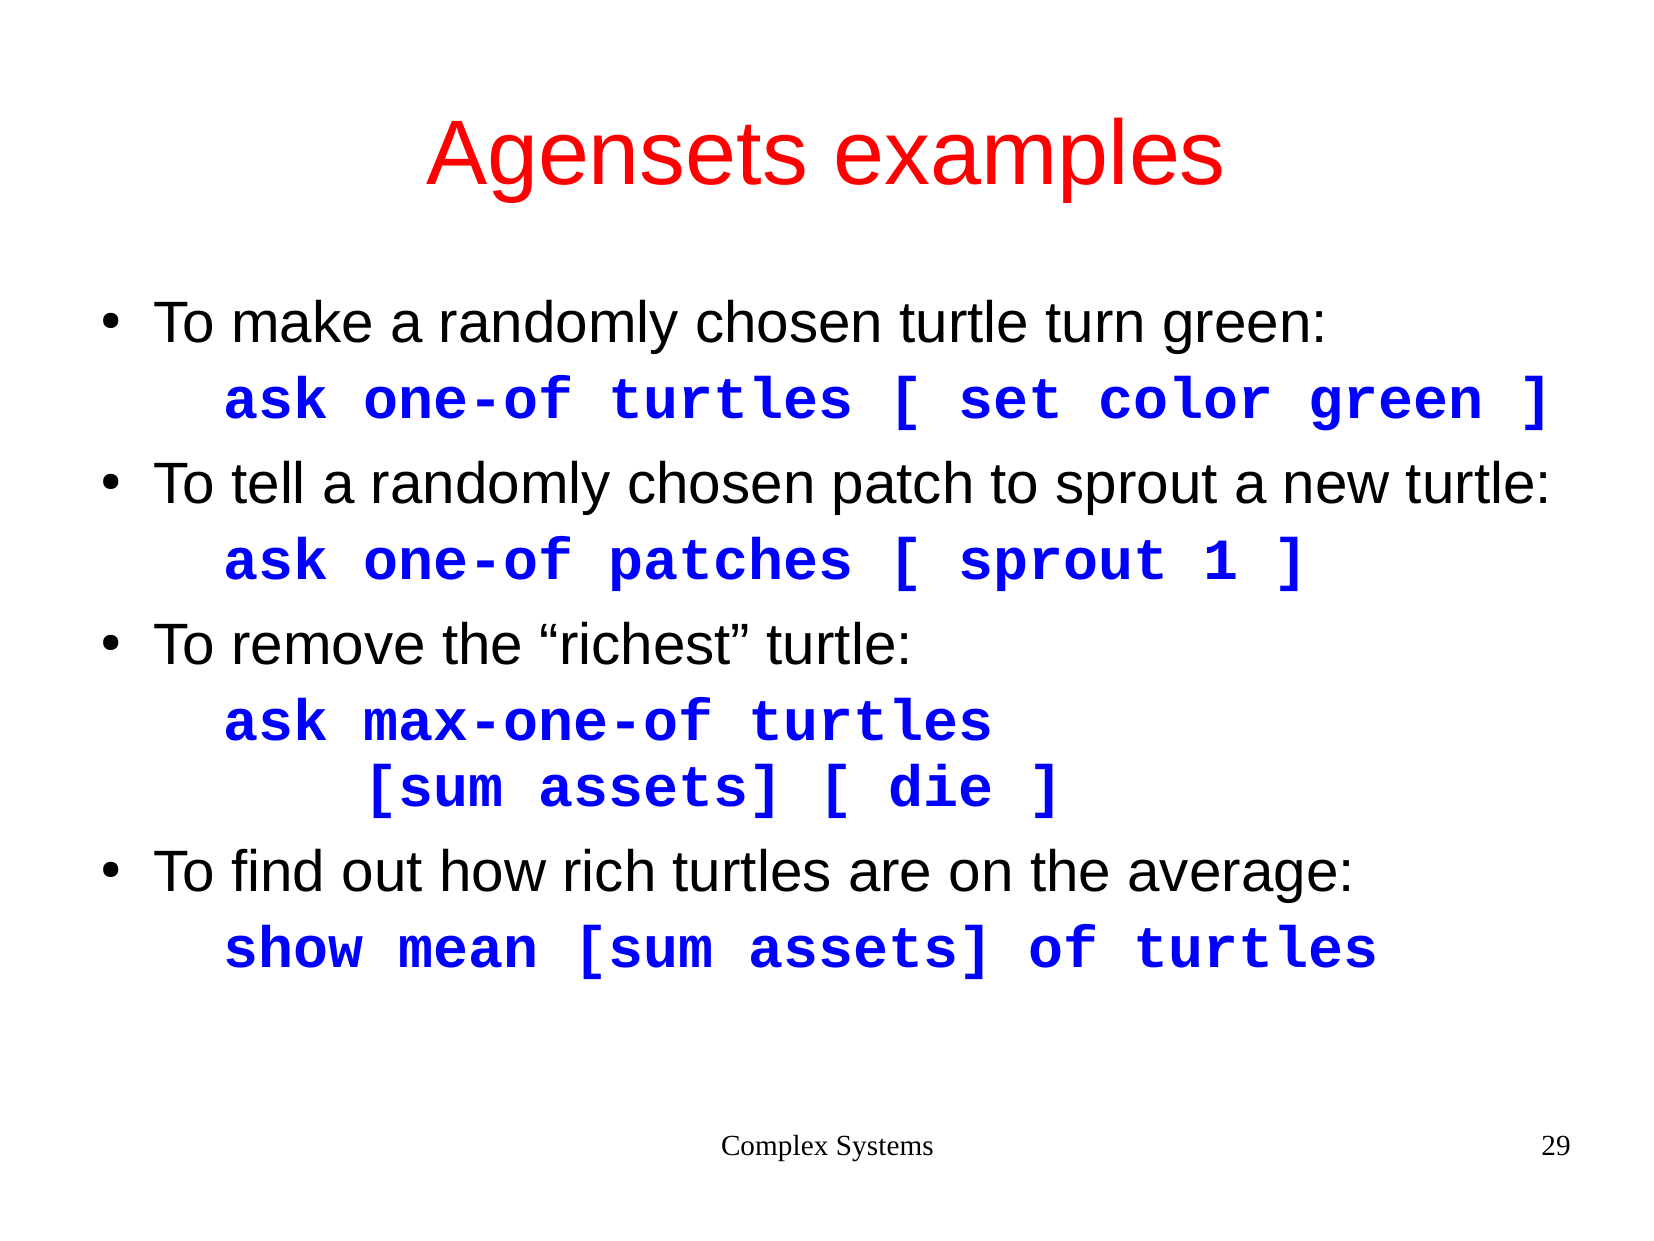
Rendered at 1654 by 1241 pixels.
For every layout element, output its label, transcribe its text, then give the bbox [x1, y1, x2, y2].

list To make a randomly chosen turtle turn green: ask one-of turtles [ set color green ] To tell a randomly chosen patch to sprout a new turtle: ask one-of patches [ sprout 1 ] To remove the “richest” turtle: ask max-one-of turtles [sum assets] [ die ] To find out how rich turtles are on the average: show mean [sum assets] of turtles [82, 290, 1571, 1109]
title Agensets examples [82, 49, 1571, 257]
